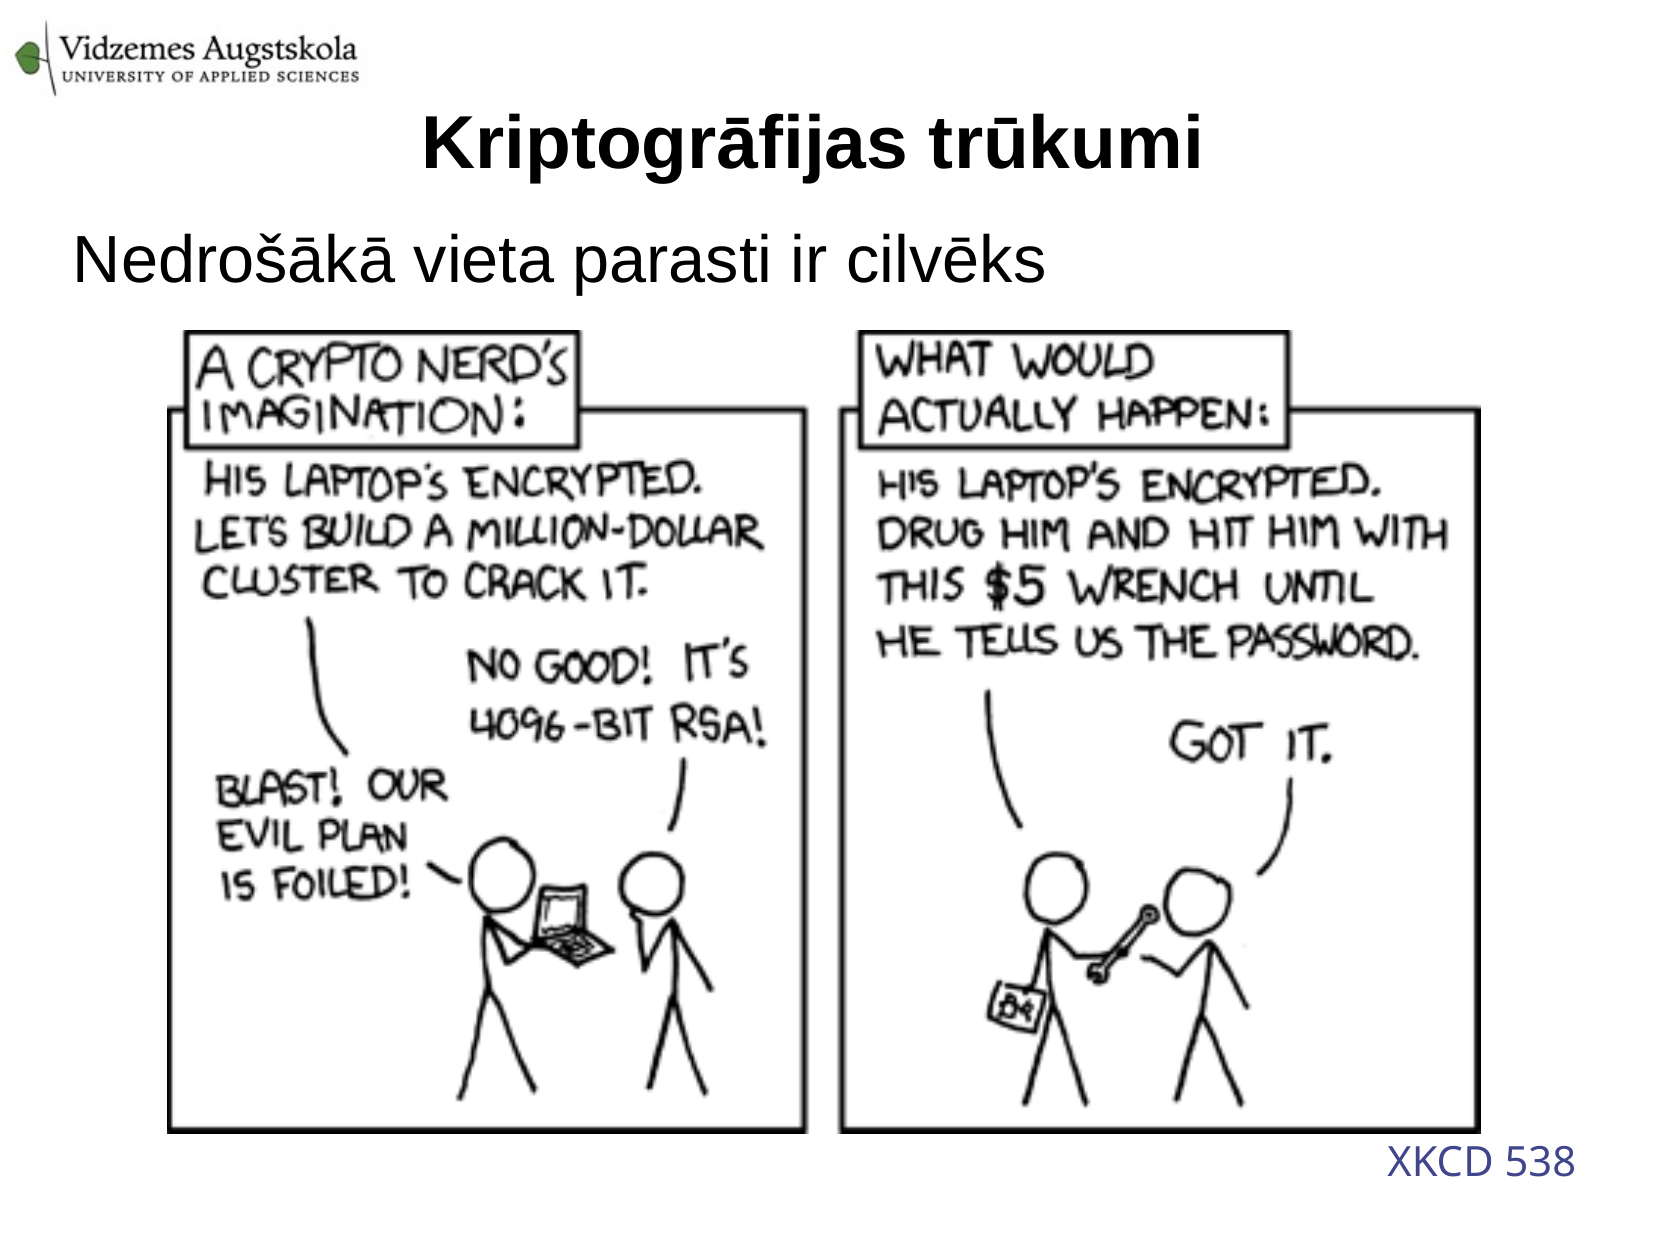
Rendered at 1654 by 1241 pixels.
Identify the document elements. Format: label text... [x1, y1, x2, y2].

picture [167, 330, 1481, 1134]
picture [5, 2, 368, 113]
list Nedrošākā vieta parasti ir cilvēks [72, 224, 1548, 331]
text_box XKCD 538 [1372, 1127, 1603, 1192]
title Kriptogrāfijas trūkumi [110, 102, 1516, 187]
